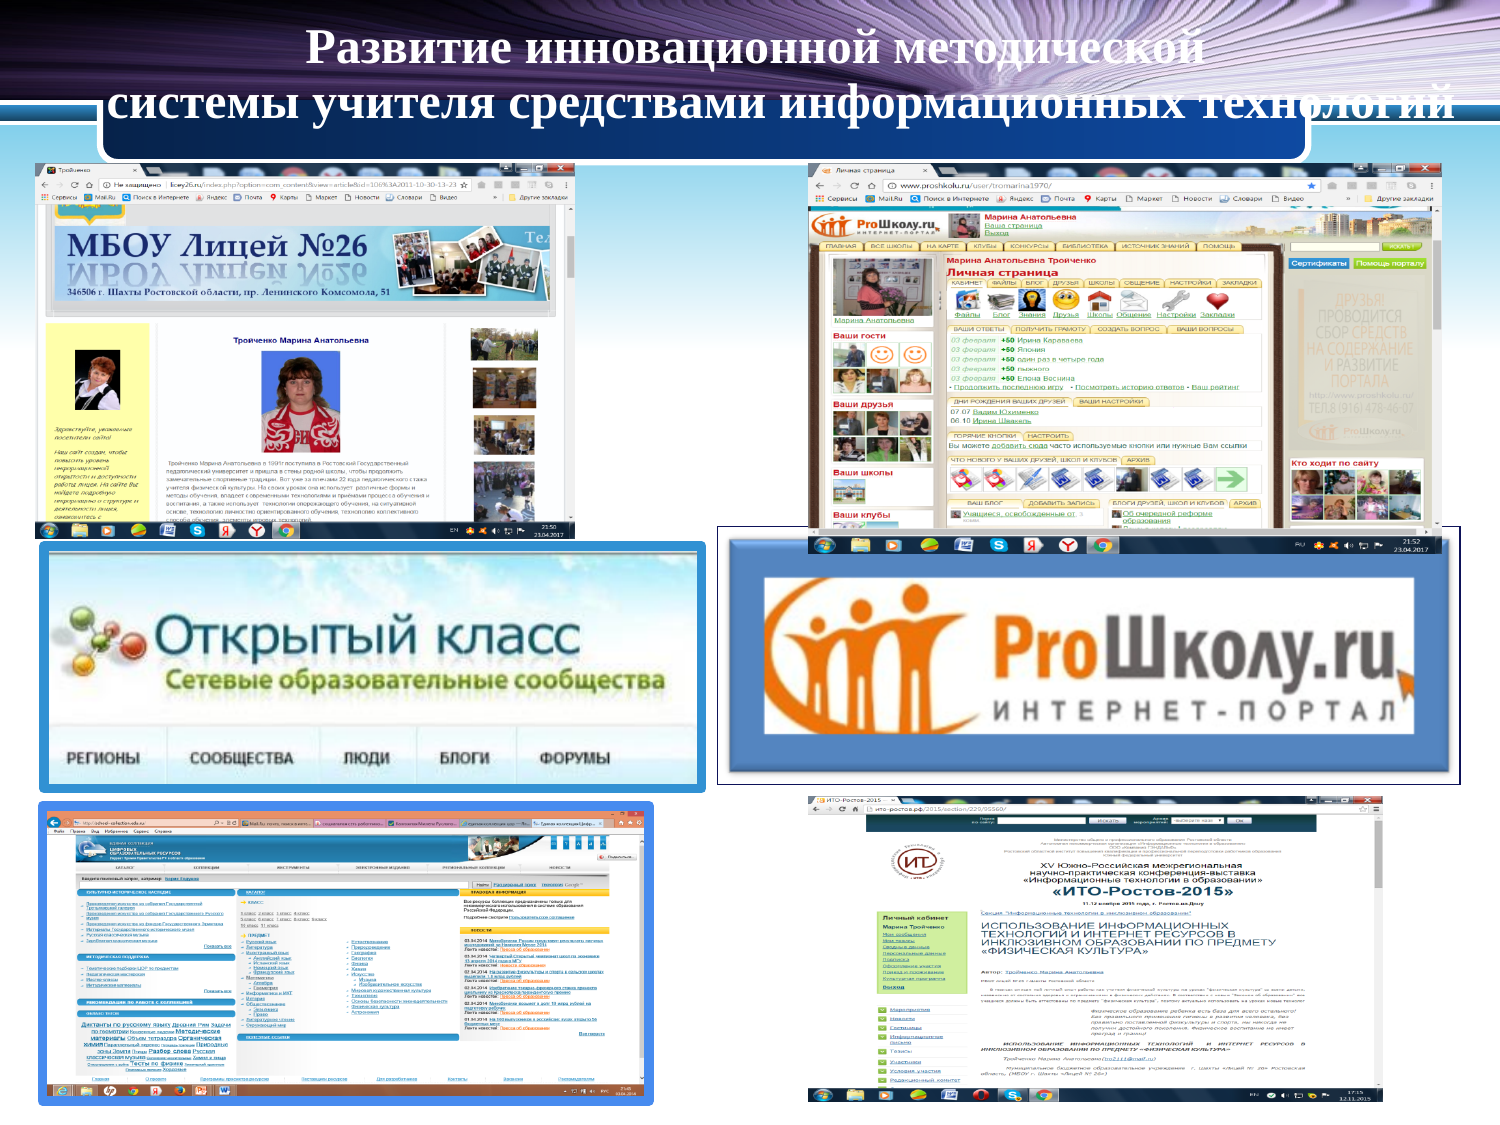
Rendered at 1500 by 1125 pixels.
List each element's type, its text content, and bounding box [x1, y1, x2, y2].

picture [35, 163, 575, 539]
picture [0, 0, 1500, 100]
picture [808, 796, 1383, 1102]
picture [48, 550, 697, 784]
picture [718, 163, 1460, 784]
picture [46, 810, 645, 1097]
text_box Развитие инновационной методической системы учителя средствами информационных технологий [29, 11, 1495, 148]
